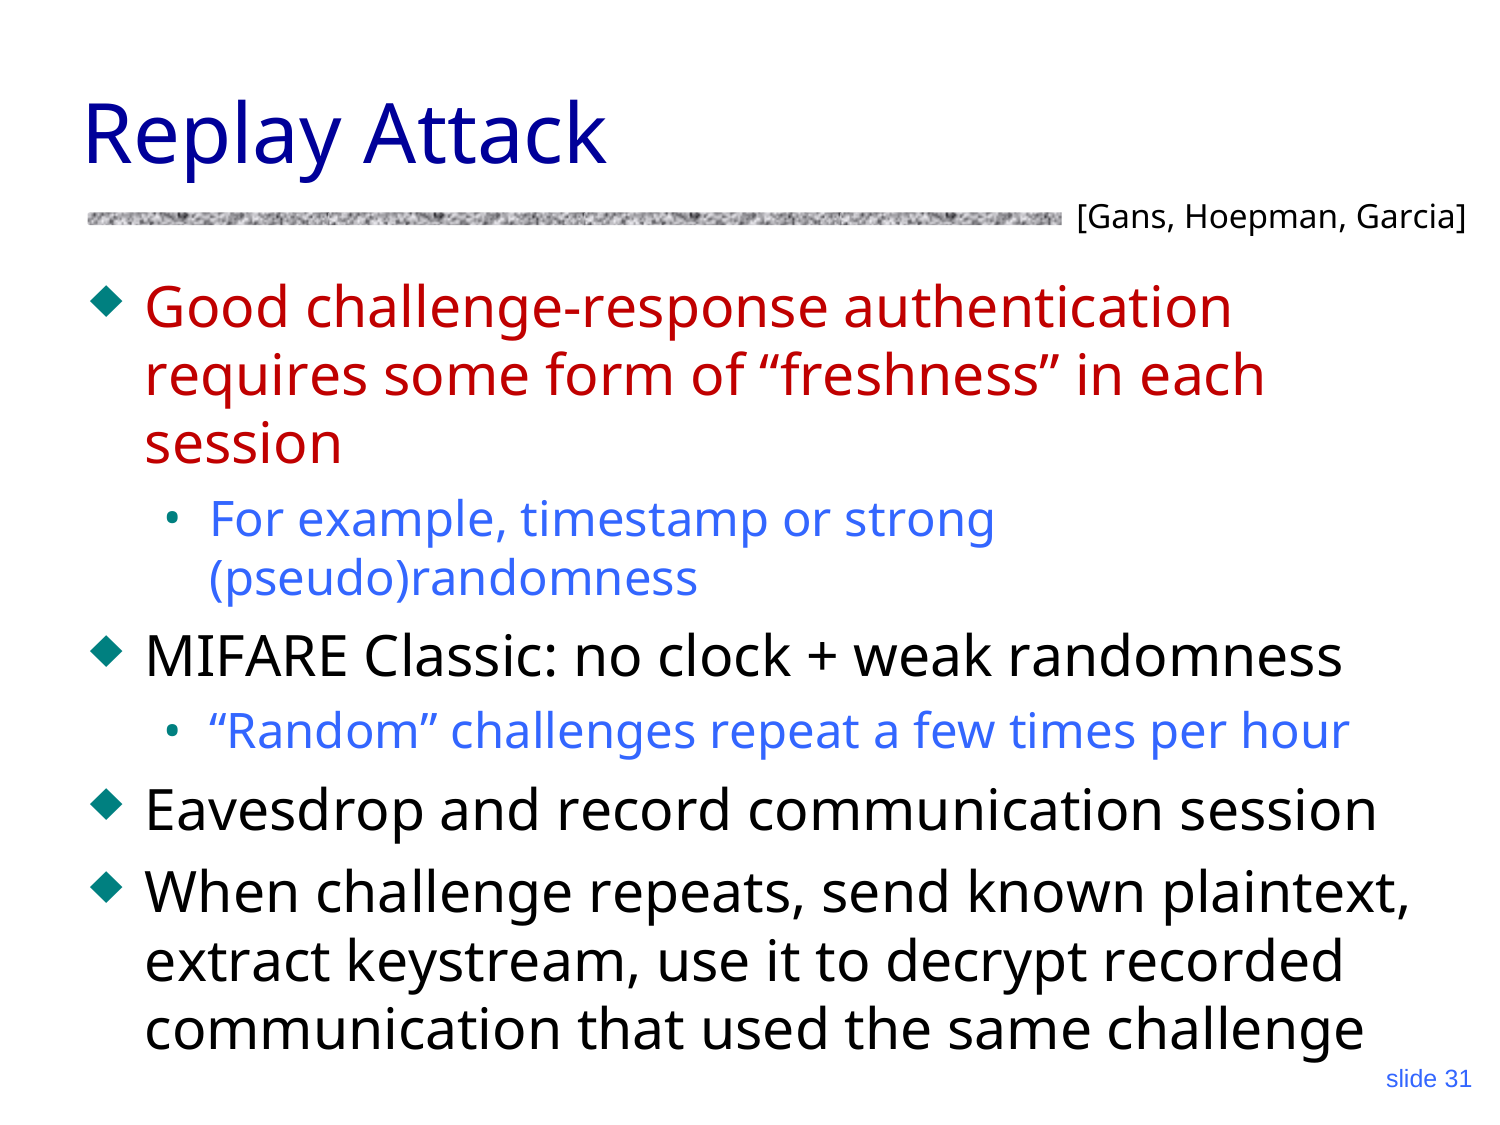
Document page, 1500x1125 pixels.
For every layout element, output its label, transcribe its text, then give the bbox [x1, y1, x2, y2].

text_box slide <number> [1174, 1025, 1488, 1101]
text_box [Gans, Hoepman, Garcia] [1061, 187, 1483, 243]
title Replay Attack [66, 37, 1476, 188]
list Good challenge-response authentication requires some form of “freshness” in each session For example, timestamp or strong (pseudo)randomness MIFARE Classic: no clock + weak randomness “Random” challenges repeat a few times per hour Eavesdrop and record communication session When challenge repeats, send known plaintext, extract keystream, use it to decrypt recorded communication that used the same challenge [74, 262, 1475, 1075]
picture [87, 212, 1061, 226]
